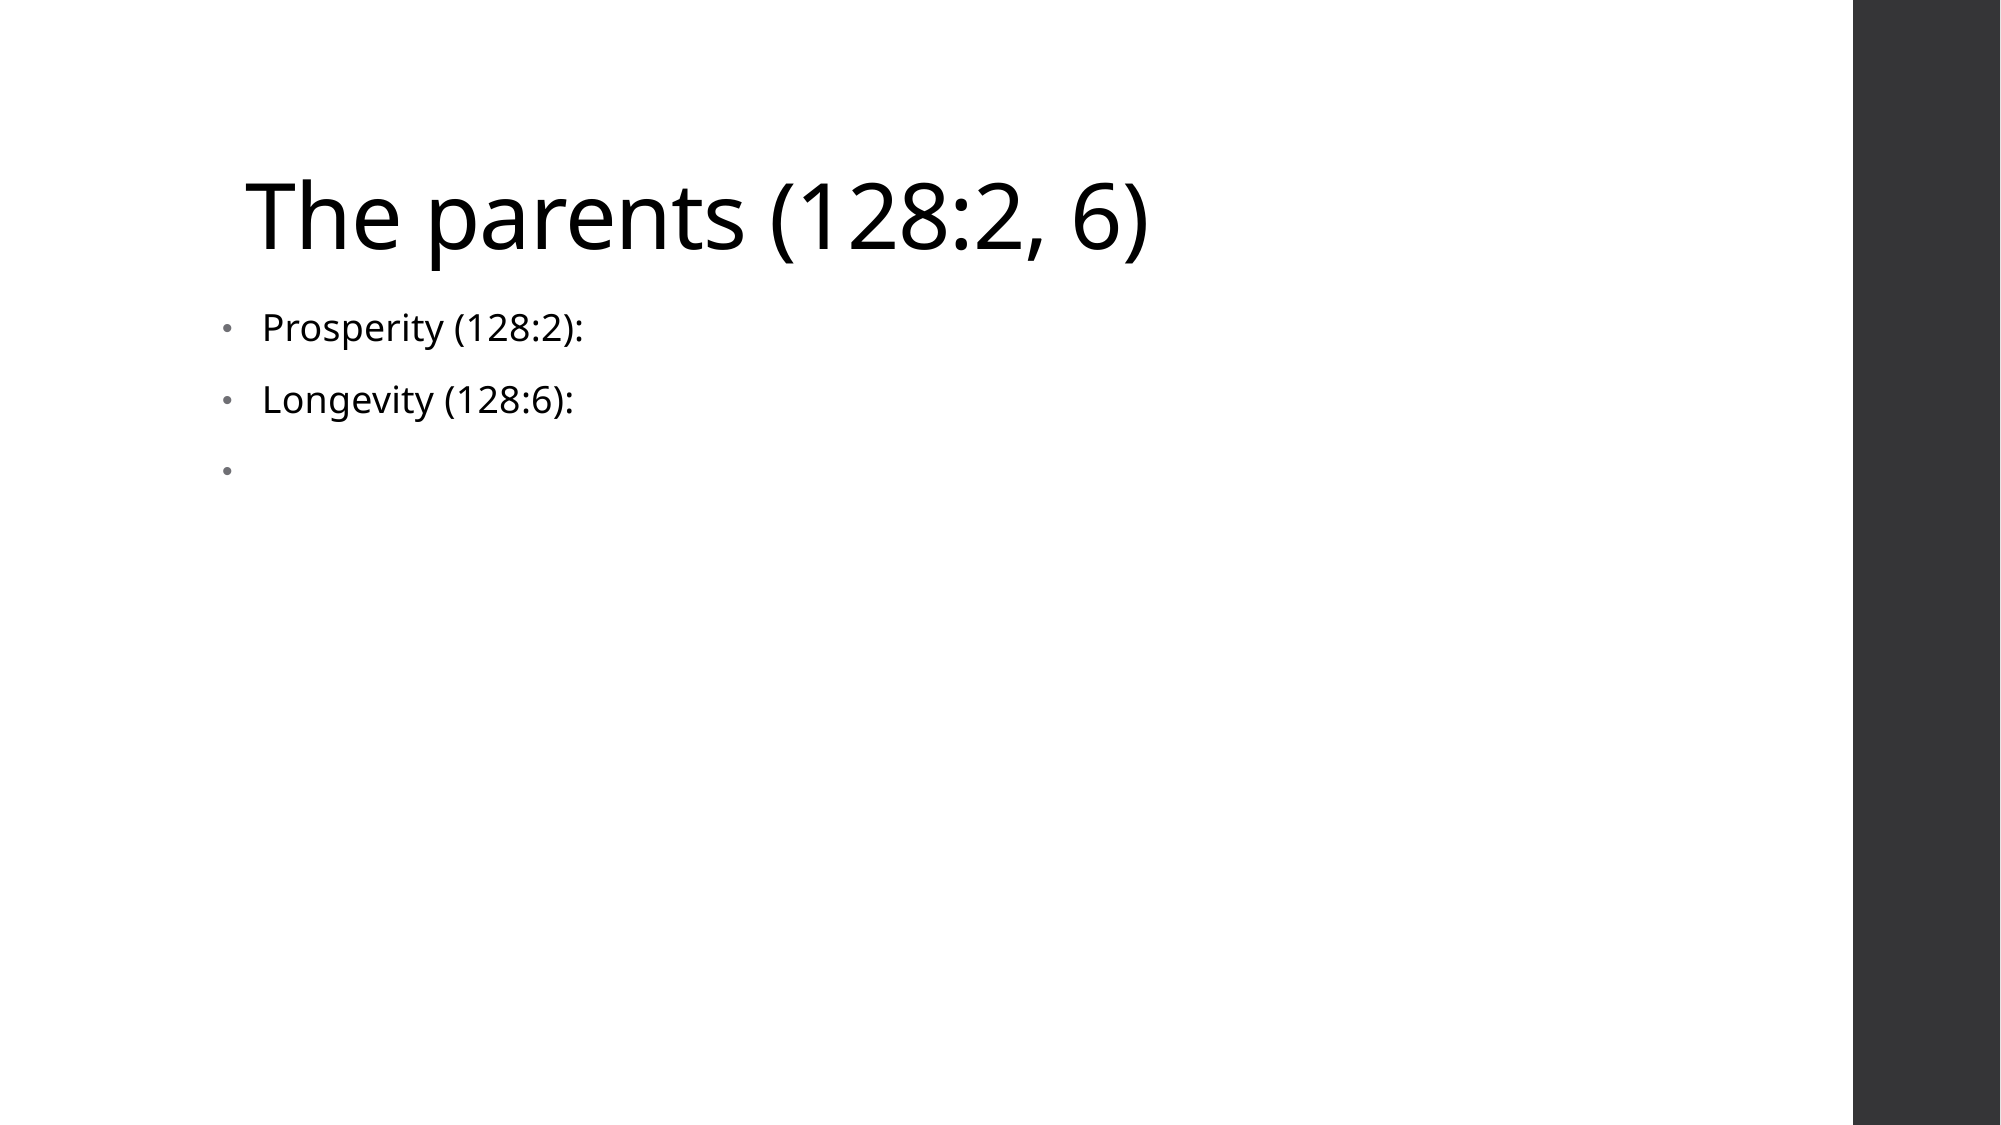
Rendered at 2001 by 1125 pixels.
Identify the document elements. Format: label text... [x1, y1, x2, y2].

list Prosperity (128:2): Longevity (128:6): [206, 299, 1617, 1014]
title The parents (128:2, 6) [206, 60, 1797, 278]
